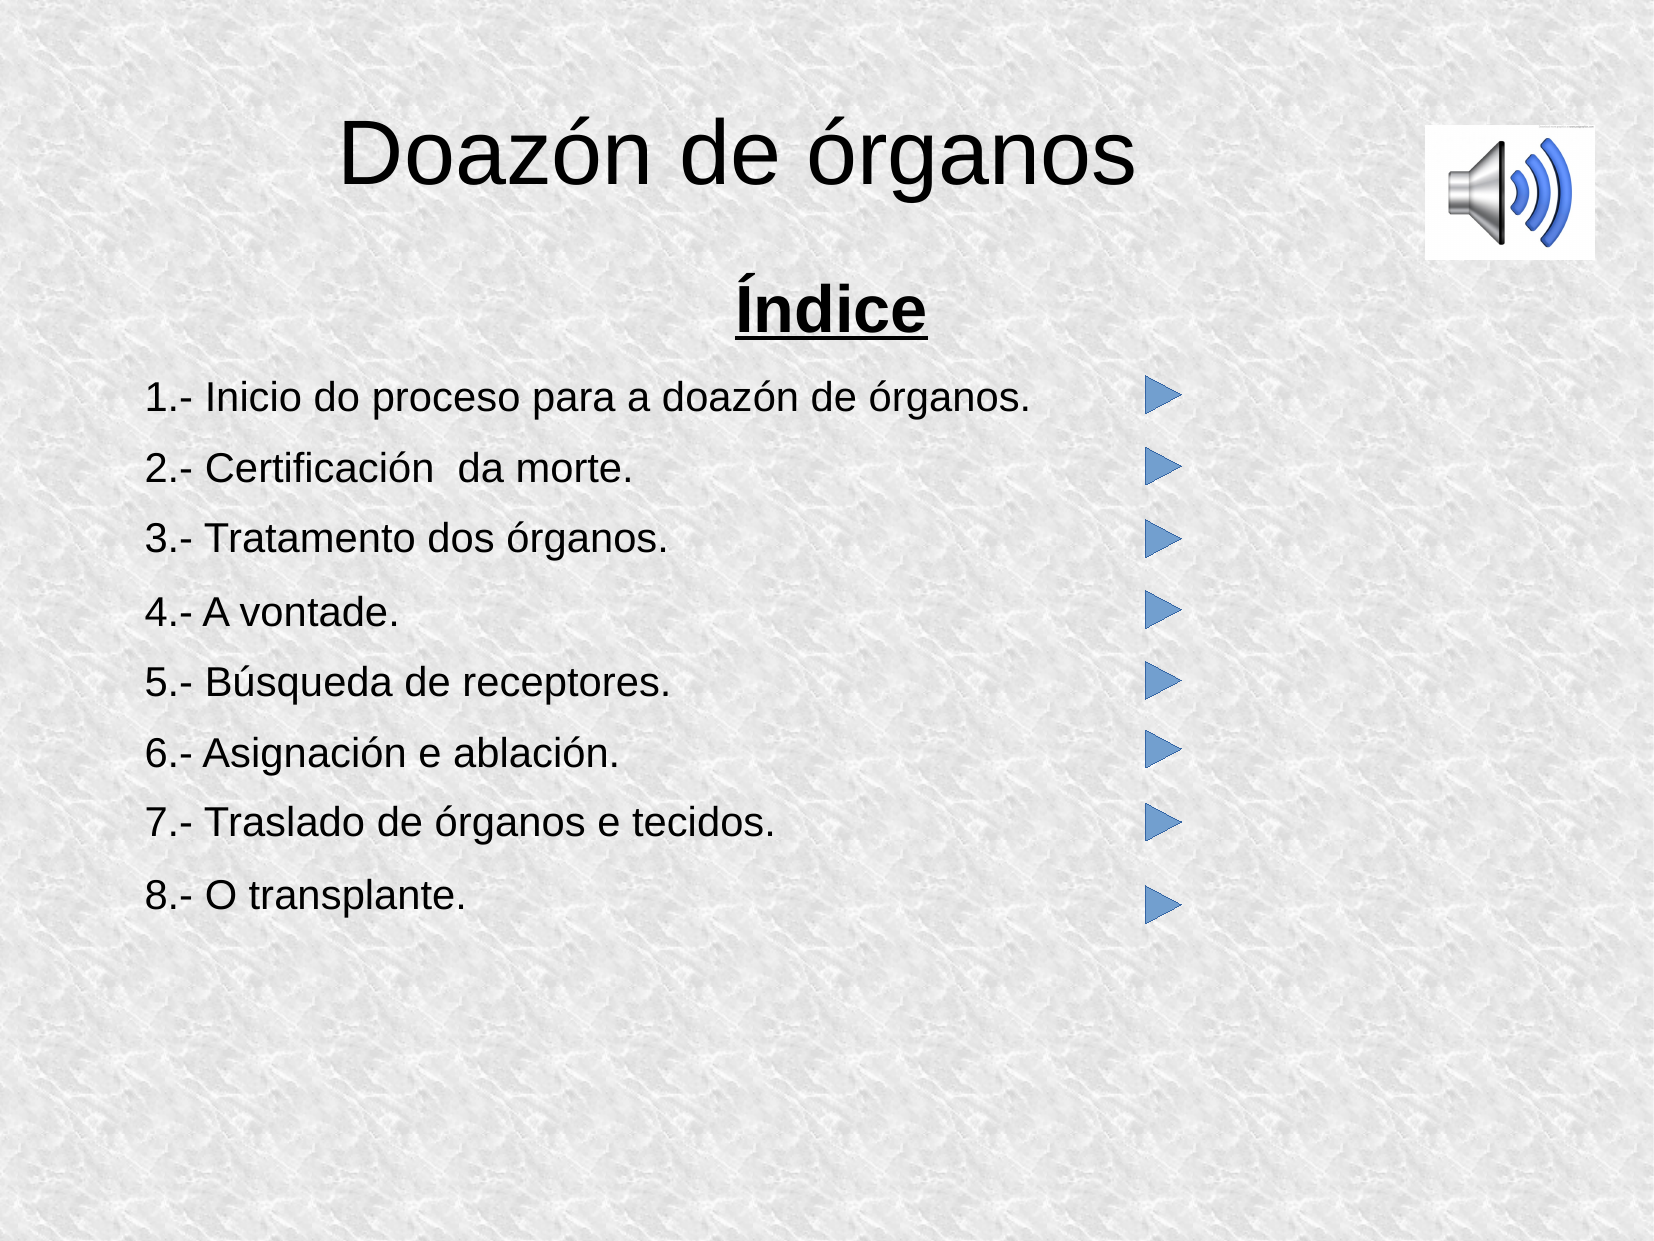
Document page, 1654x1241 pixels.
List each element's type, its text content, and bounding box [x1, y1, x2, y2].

text_box 6.- Asignación e ablación. [129, 722, 1512, 785]
text_box 5.- Búsqueda de receptores. [129, 651, 1512, 714]
text_box 1.- Inicio do proceso para a doazón de órganos. [129, 366, 1512, 428]
picture [0, 0, 1654, 1241]
text_box 4.- A vontade. [129, 580, 1512, 643]
text_box [1145, 661, 1182, 700]
text_box [1145, 803, 1182, 841]
text_box [1145, 447, 1182, 485]
text_box Índice [720, 264, 1087, 355]
text_box 7.- Traslado de órganos e tecidos. [129, 791, 1512, 853]
text_box [1145, 885, 1182, 924]
text_box [1145, 730, 1182, 768]
text_box [1145, 375, 1182, 414]
text_box 8.- O transplante. [129, 864, 1512, 926]
text_box 2.- Certificación da morte. [129, 437, 1512, 499]
text_box [1145, 519, 1182, 558]
text_box 3.- Tratamento dos órganos. [129, 507, 1512, 570]
text_box [1145, 590, 1182, 629]
title Doazón de órganos [82, 49, 1394, 257]
